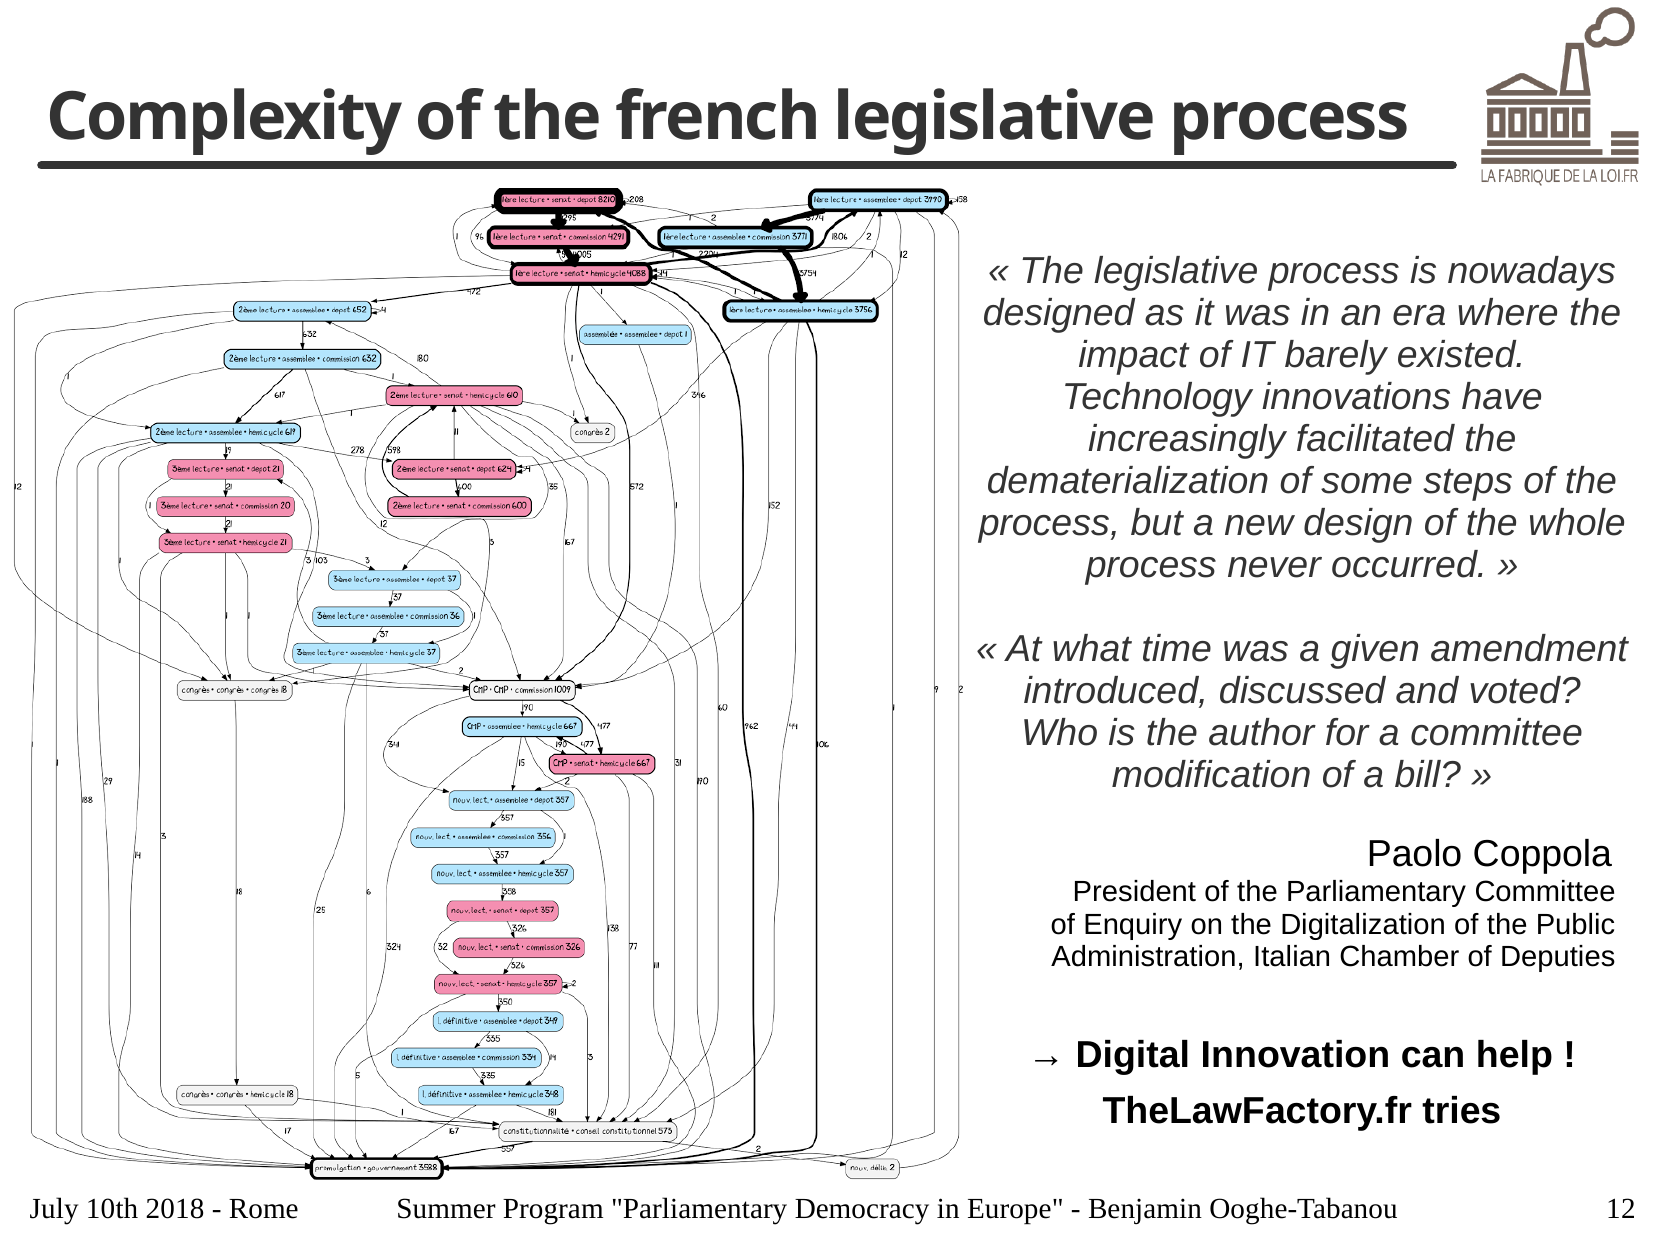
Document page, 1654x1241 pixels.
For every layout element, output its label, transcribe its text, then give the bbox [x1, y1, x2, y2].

picture [12, 188, 970, 1180]
text_box « The legislative process is nowadays designed as it was in an era where the impact of IT barely existed. Technology innovations have increasingly facilitated the dematerialization of some steps of the process, but a new design of the whole process never occurred. » « At what time was a given amendment introduced, discussed and voted? Who is the author for a committee modification of a bill? » Paolo Coppola President of the Parliamentary Committee of Enquiry on the Digitalization of the Public Administration, Italian Chamber of Deputies → Digital Innovation can help ! TheLawFactory.fr tries [956, 223, 1648, 1182]
picture [1464, 0, 1654, 189]
title Complexity of the french legislative process [29, 37, 1518, 189]
